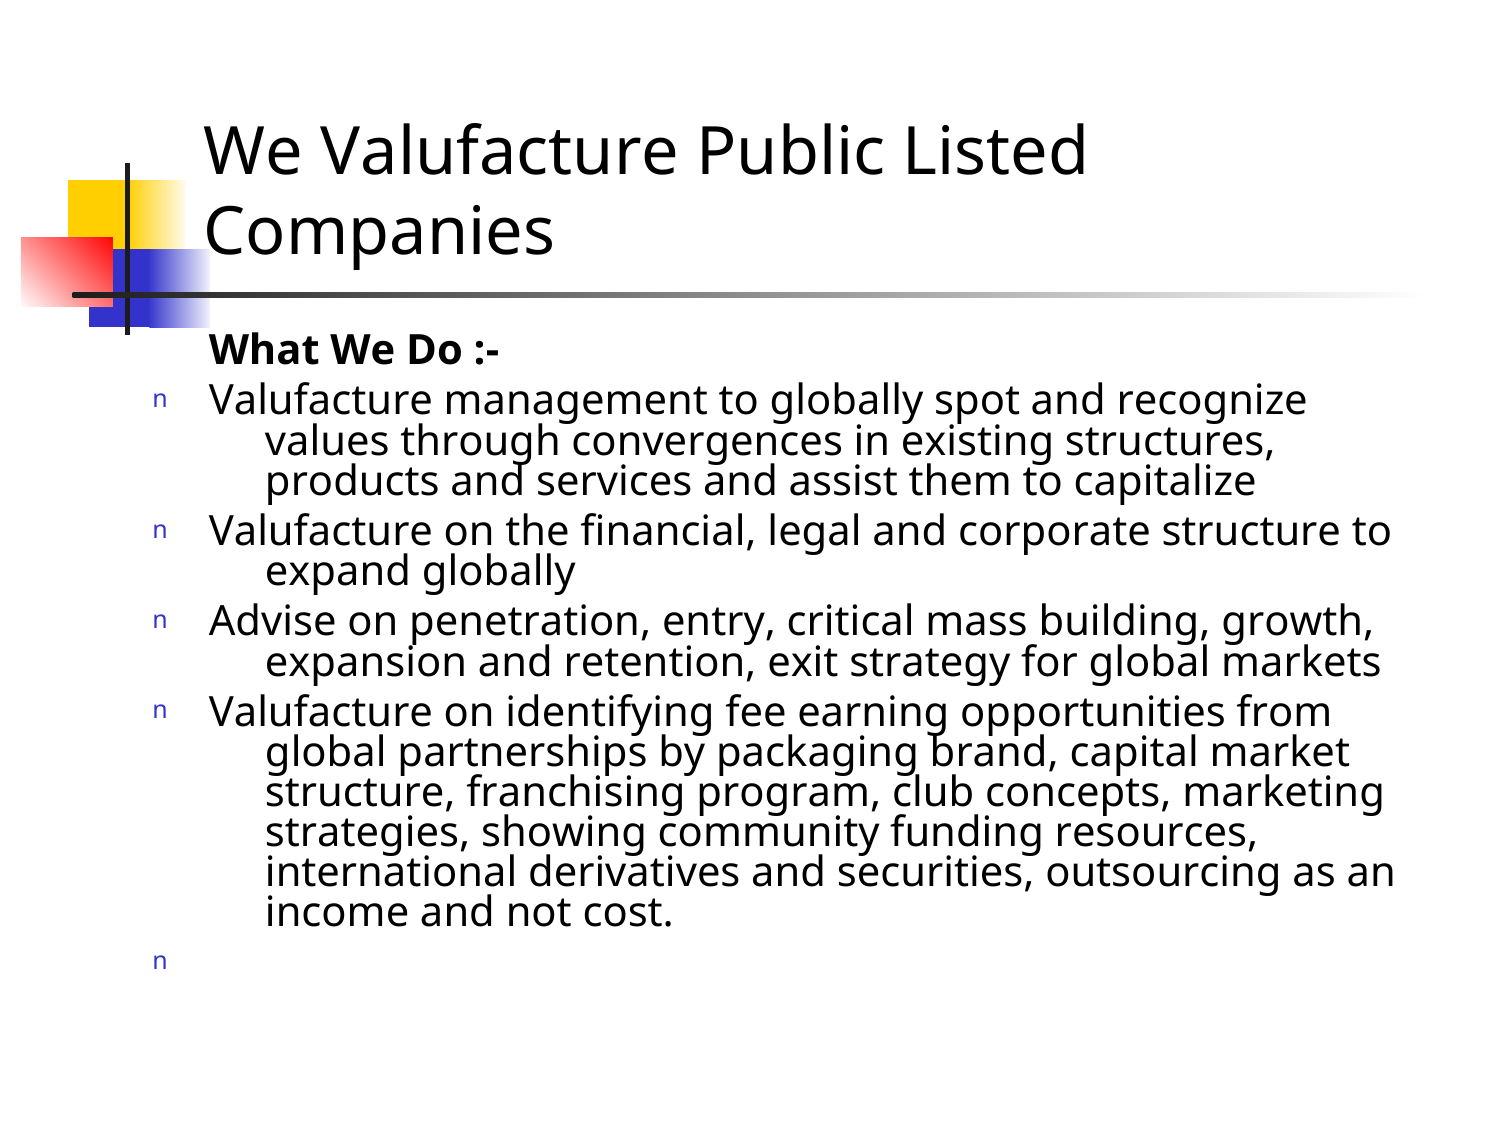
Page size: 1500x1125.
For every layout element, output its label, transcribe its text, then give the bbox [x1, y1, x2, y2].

title We Valufacture Public Listed Companies [188, 35, 1468, 275]
list What We Do :- Valufacture management to globally spot and recognize values through convergences in existing structures, products and services and assist them to capitalize Valufacture on the financial, legal and corporate structure to expand globally Advise on penetration, entry, critical mass building, growth, expansion and retention, exit strategy for global markets Valufacture on identifying fee earning opportunities from global partnerships by packaging brand, capital market structure, franchising program, club concepts, marketing strategies, showing community funding resources, international derivatives and securities, outsourcing as an income and not cost. [137, 324, 1413, 1000]
